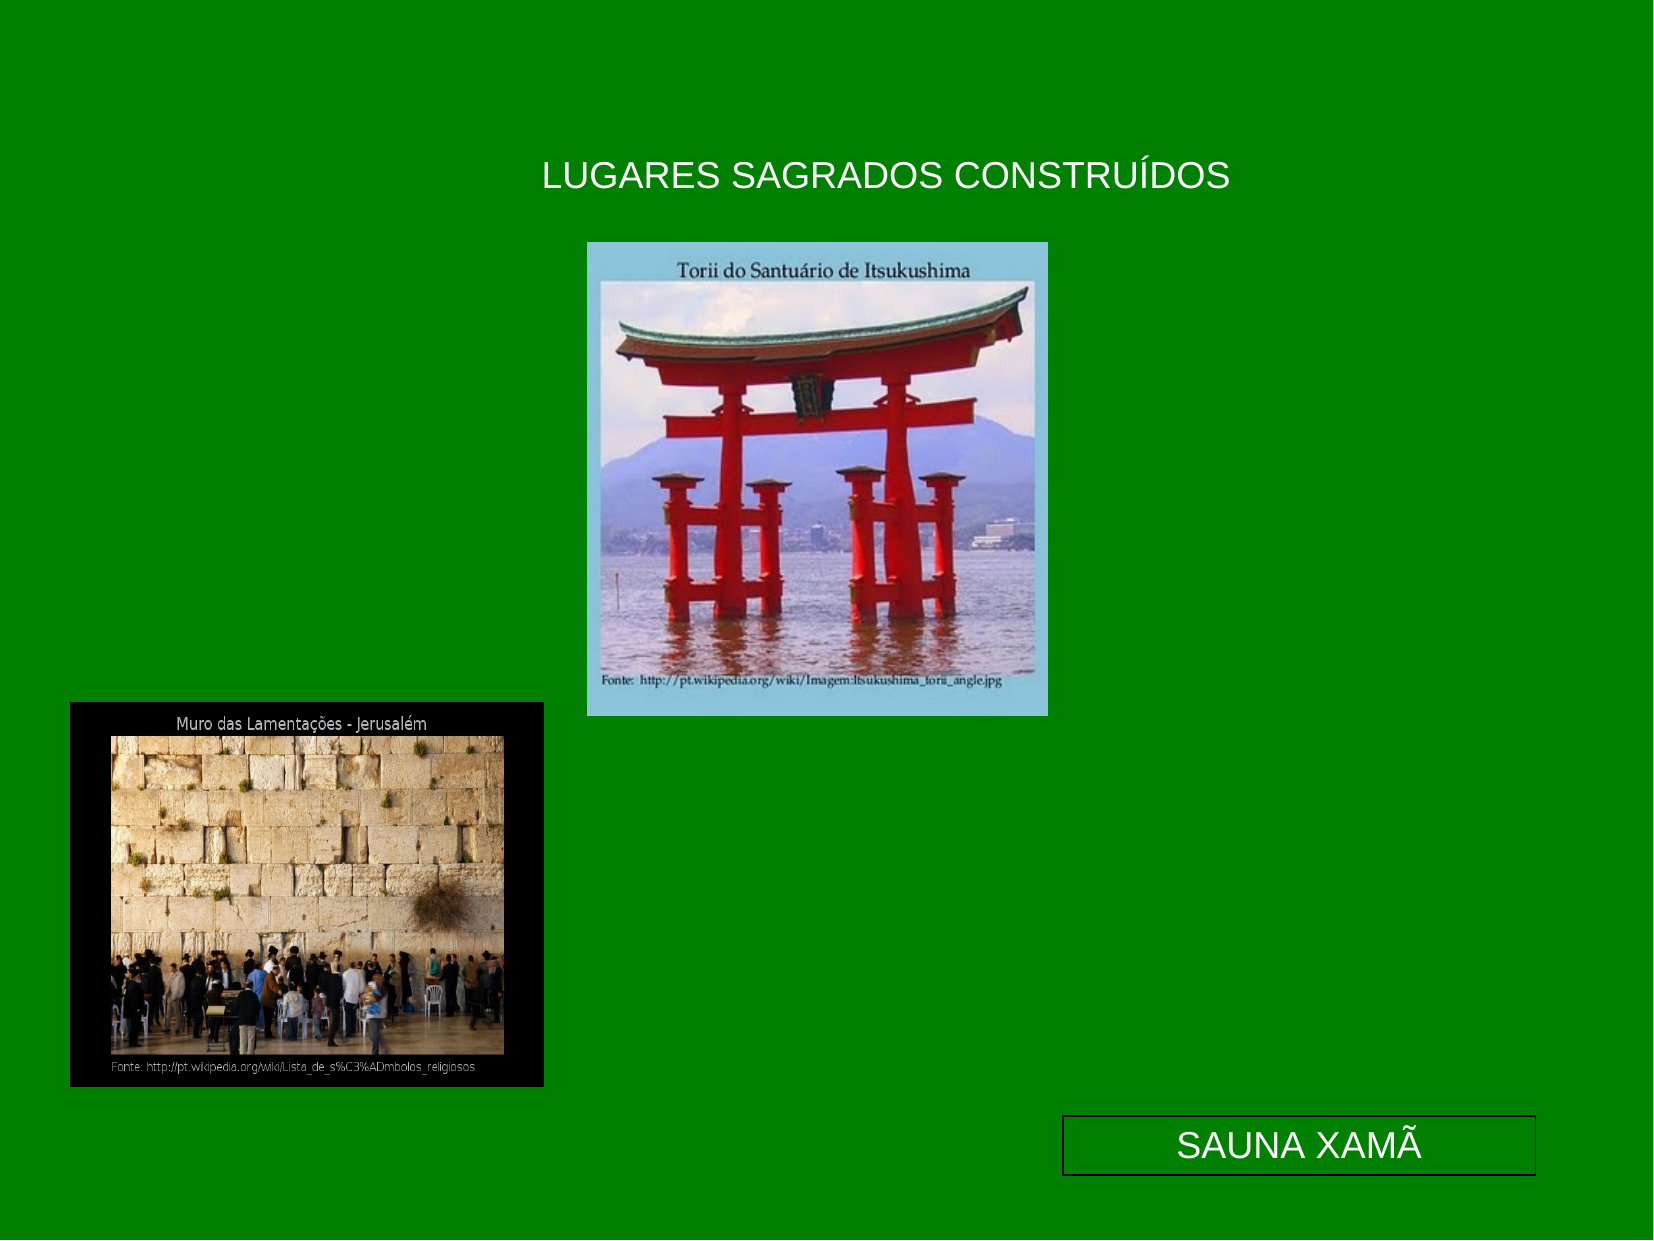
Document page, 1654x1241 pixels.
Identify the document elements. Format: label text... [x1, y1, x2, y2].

text_box LUGARES SAGRADOS CONSTRUÍDOS [177, 147, 1359, 205]
picture [587, 242, 1048, 716]
text_box SAUNA XAMÃ [1062, 1116, 1536, 1176]
picture [70, 702, 544, 1087]
